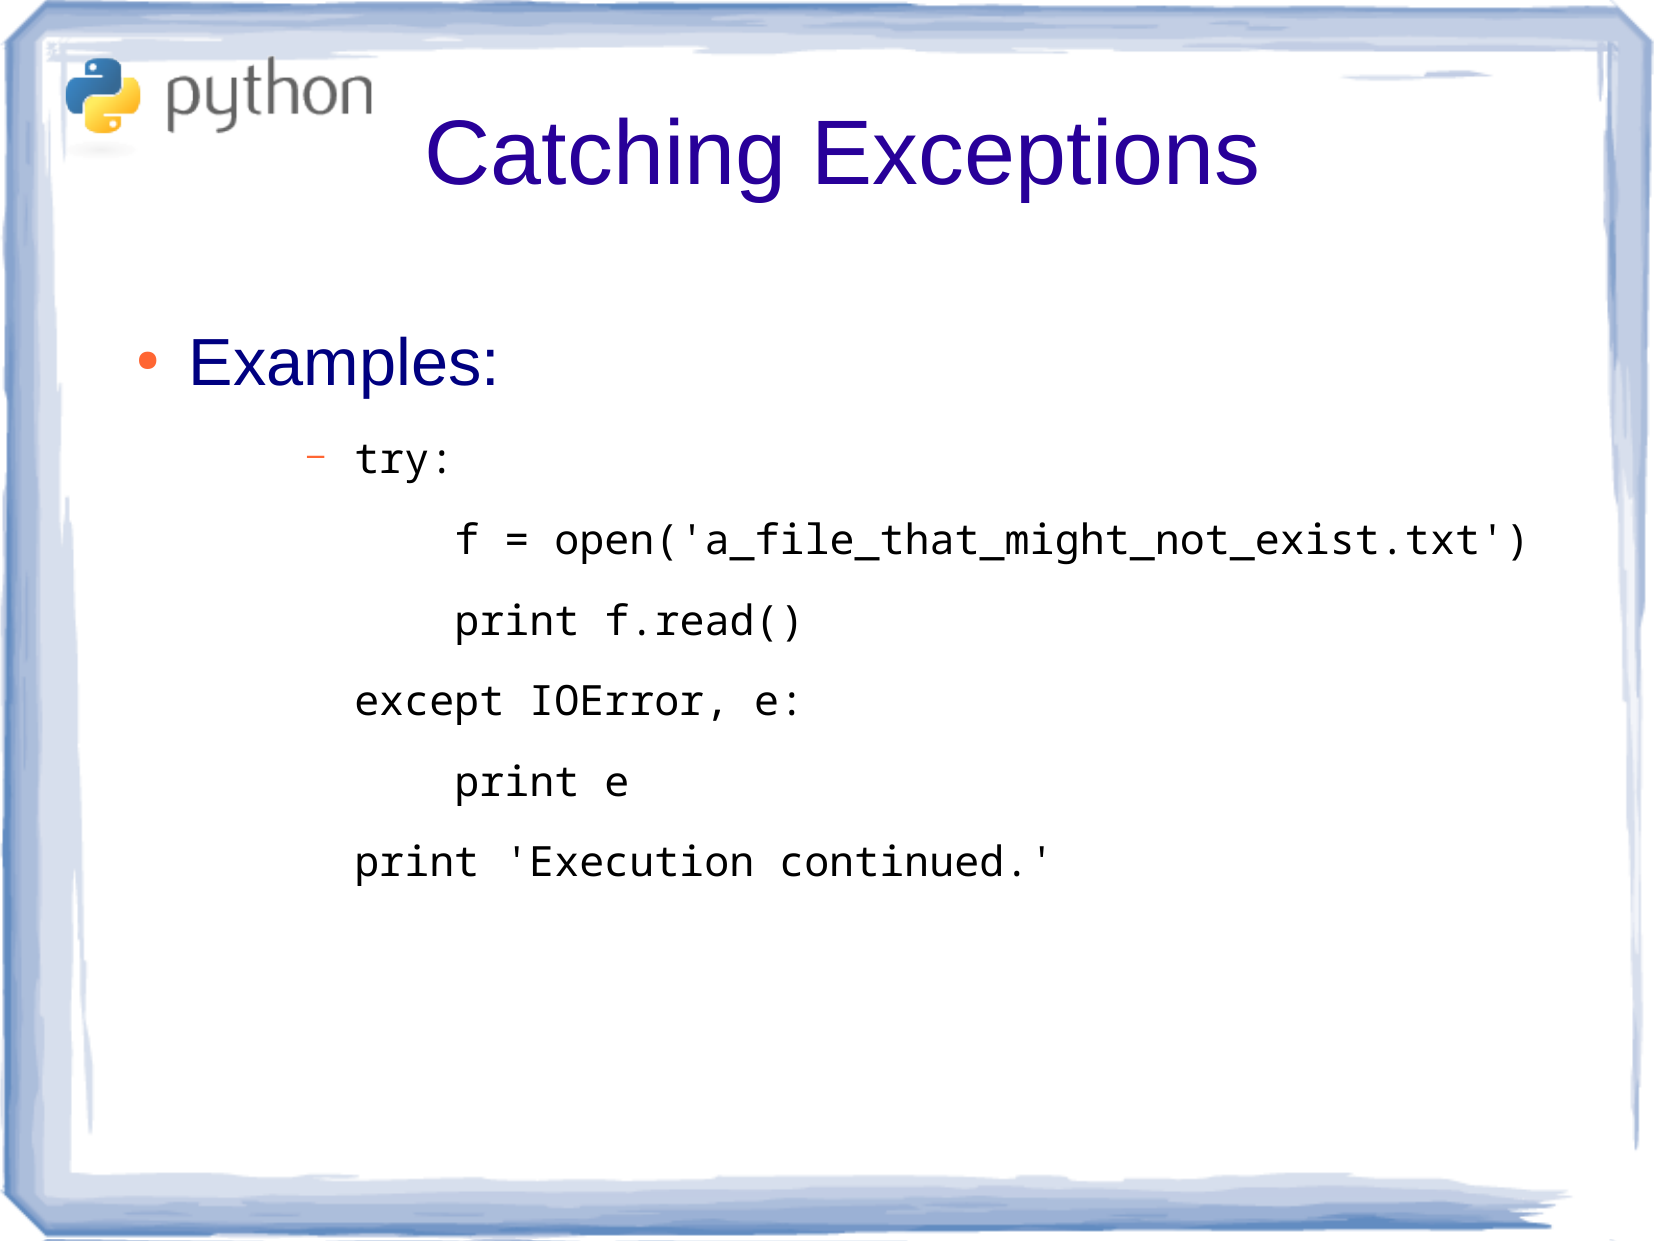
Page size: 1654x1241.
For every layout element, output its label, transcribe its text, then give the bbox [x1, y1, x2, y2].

picture [0, 0, 1654, 1241]
list Examples: try: f = open('a_file_that_might_not_exist.txt') print f.read() except IOError, e: print e print 'Execution continued.' [118, 324, 1571, 990]
title Catching Exceptions [82, 49, 1571, 257]
